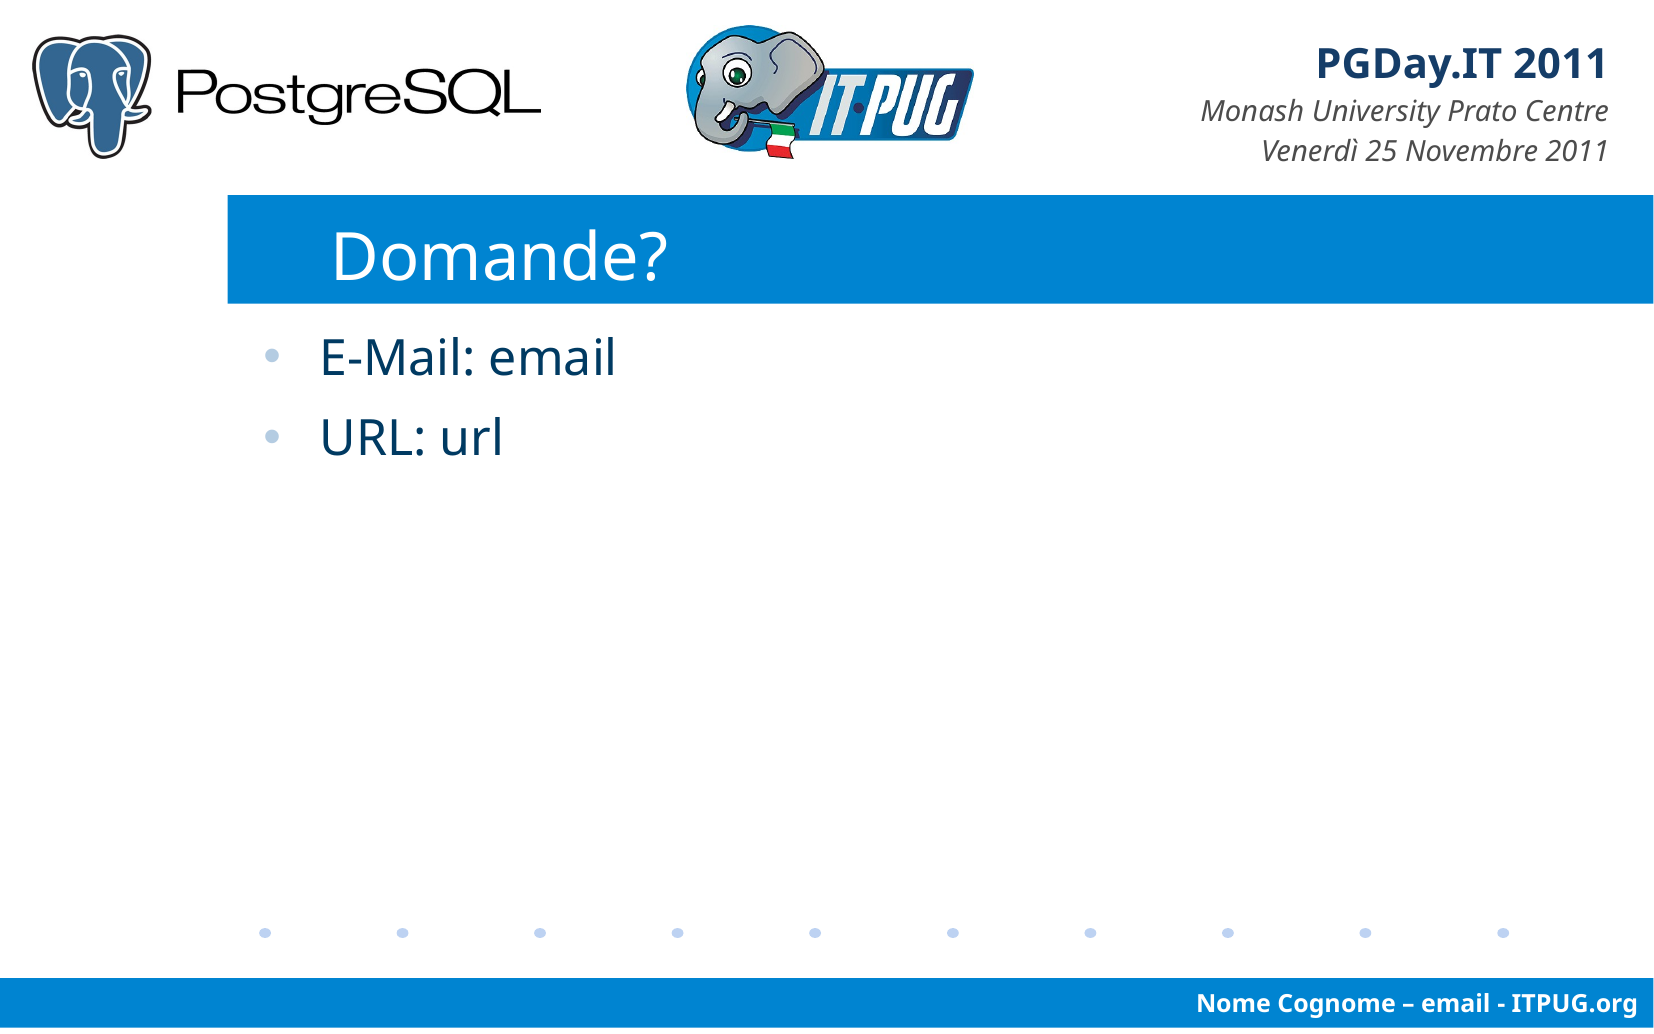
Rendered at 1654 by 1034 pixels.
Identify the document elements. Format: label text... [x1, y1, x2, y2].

title Domande? [330, 206, 1654, 304]
picture [686, 25, 974, 159]
picture [32, 34, 541, 159]
list E-Mail: email URL: url [263, 321, 1626, 974]
picture [686, 25, 744, 83]
